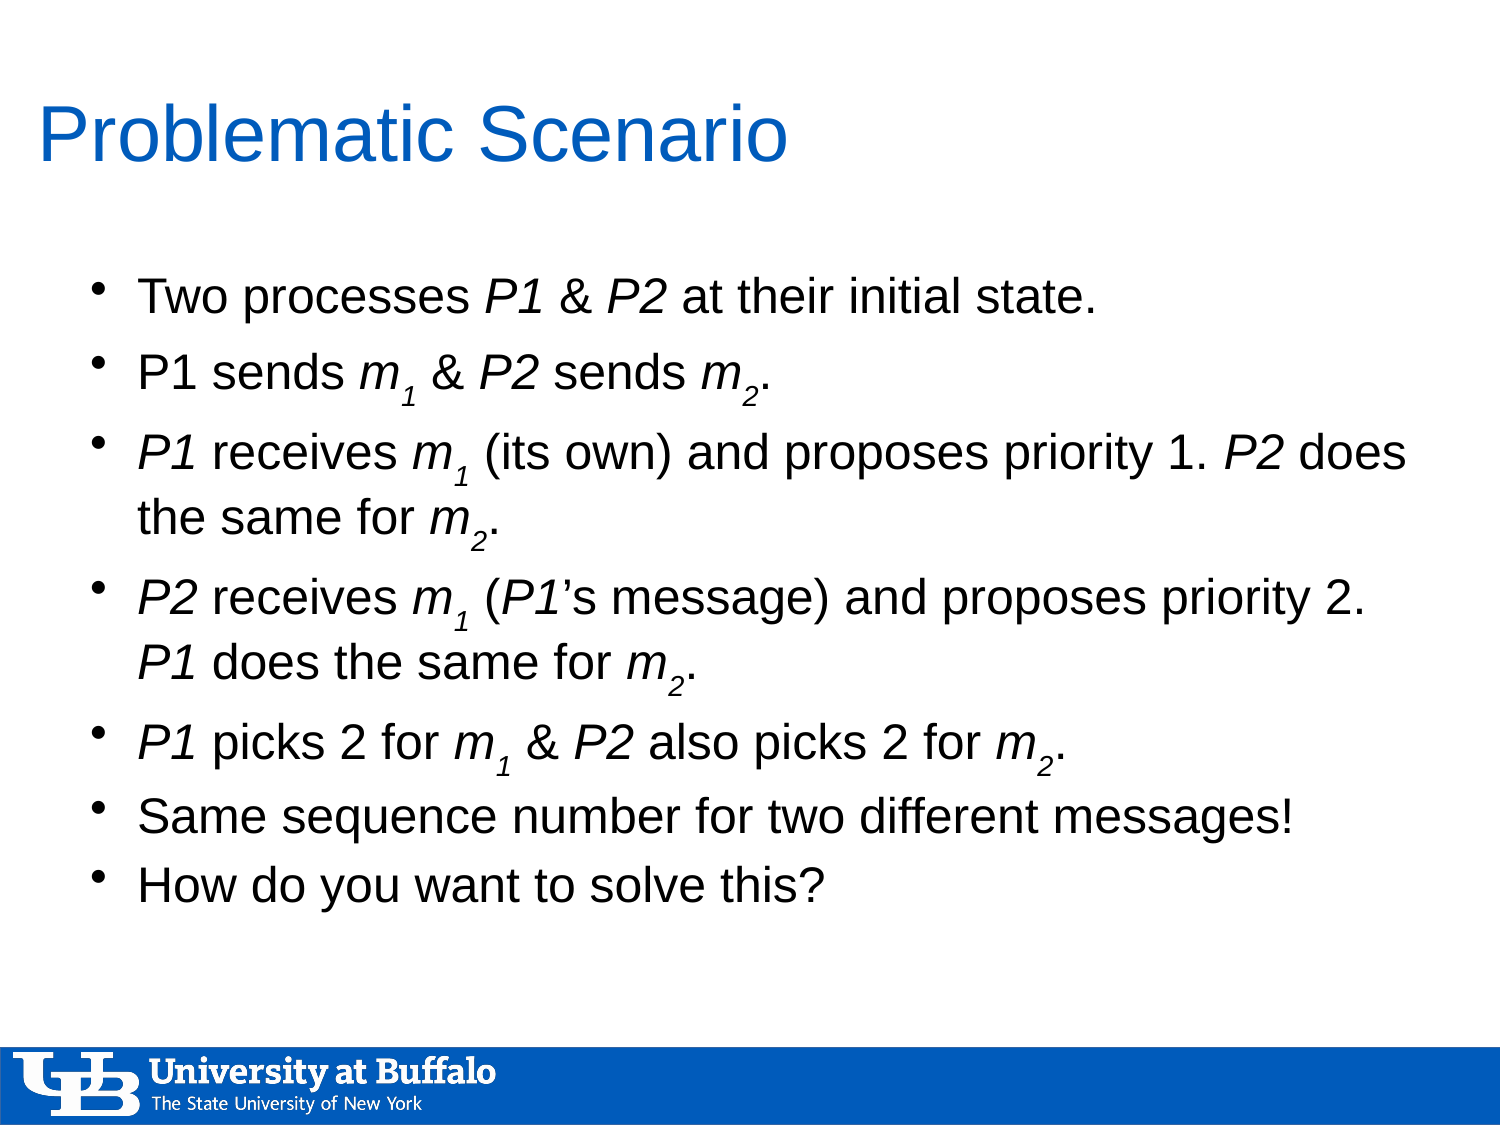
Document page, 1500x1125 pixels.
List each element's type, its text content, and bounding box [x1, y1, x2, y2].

picture [13, 1052, 496, 1116]
title Problematic Scenario [37, 40, 1388, 228]
list Two processes P1 & P2 at their initial state. P1 sends m1 & P2 sends m2. P1 receives m1 (its own) and proposes priority 1. P2 does the same for m2. P2 receives m1 (P1’s message) and proposes priority 2. P1 does the same for m2. P1 picks 2 for m1 & P2 also picks 2 for m2. Same sequence number for two different messages! How do you want to solve this? [75, 263, 1425, 916]
